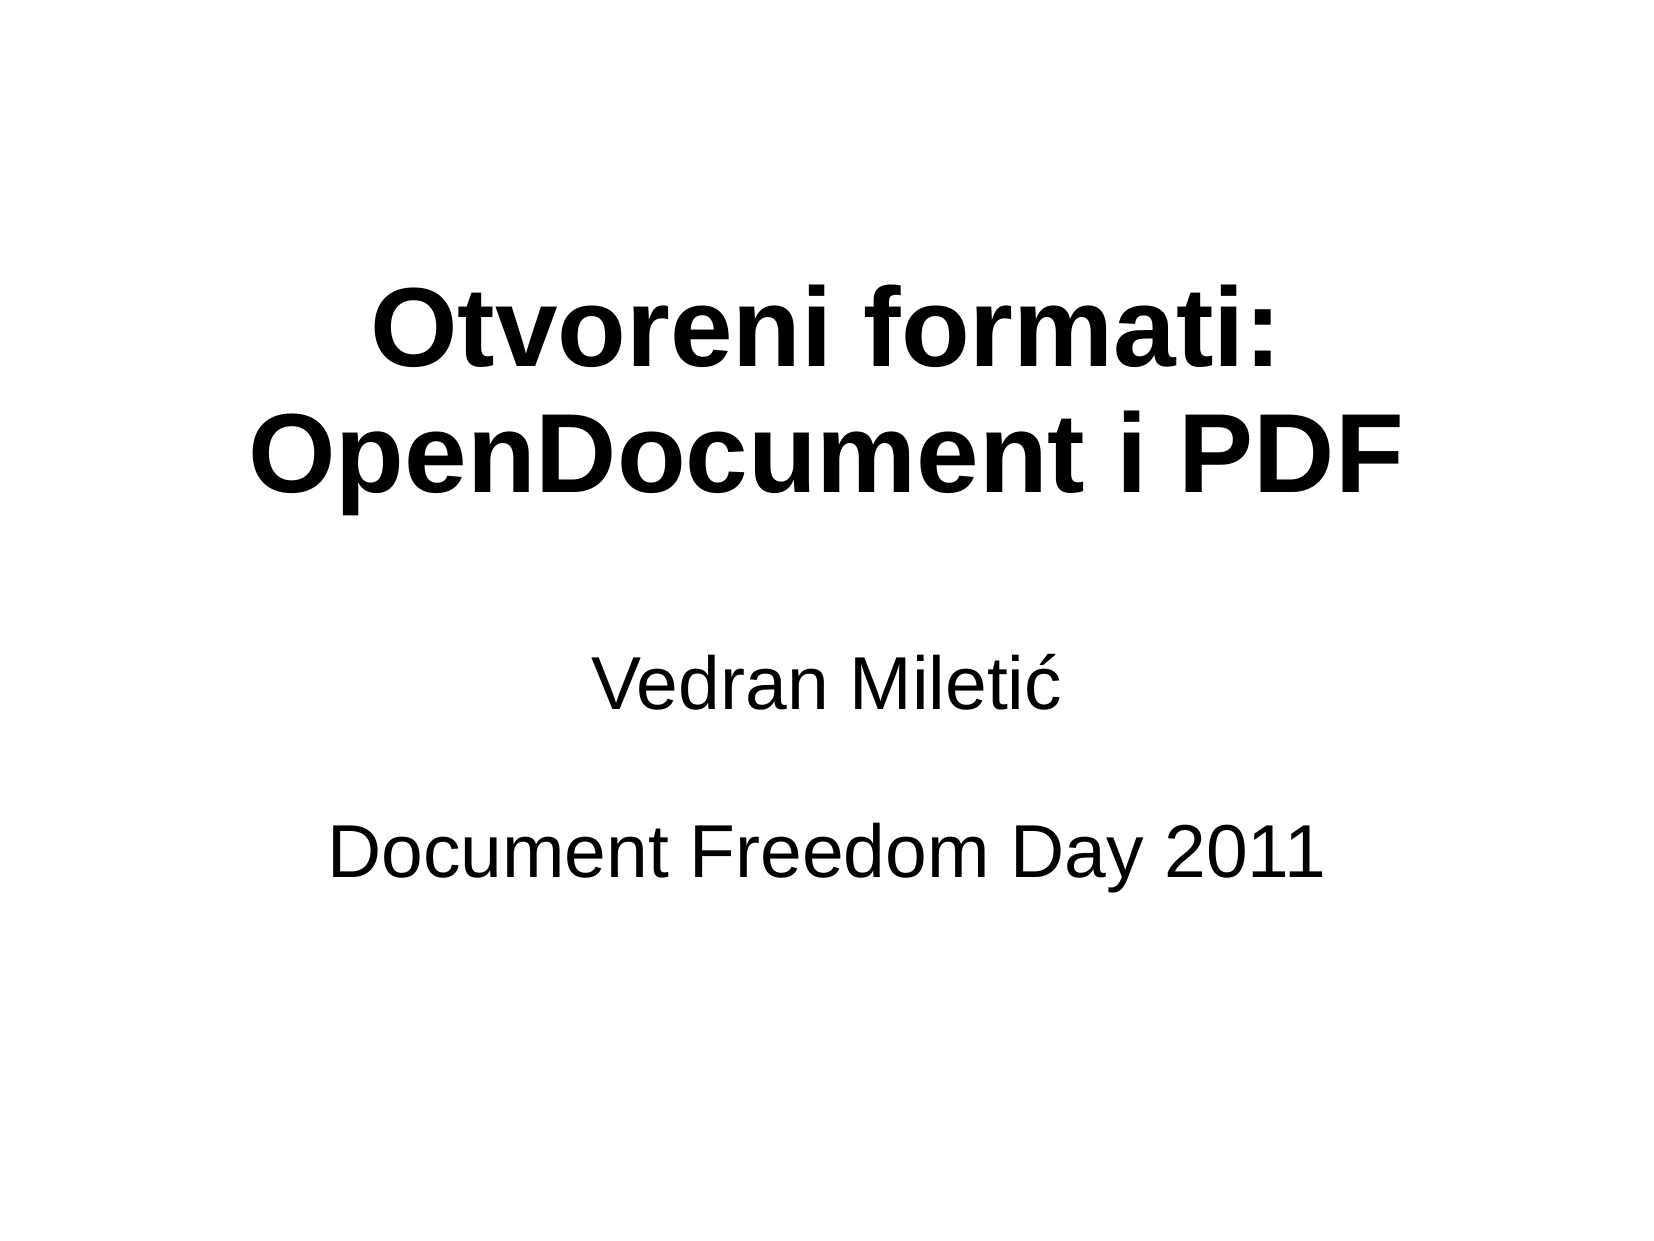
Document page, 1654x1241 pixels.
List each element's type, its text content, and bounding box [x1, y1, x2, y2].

subtitle Otvoreni formati: OpenDocument i PDF Vedran Miletić Document Freedom Day 2011 [82, 49, 1571, 1109]
